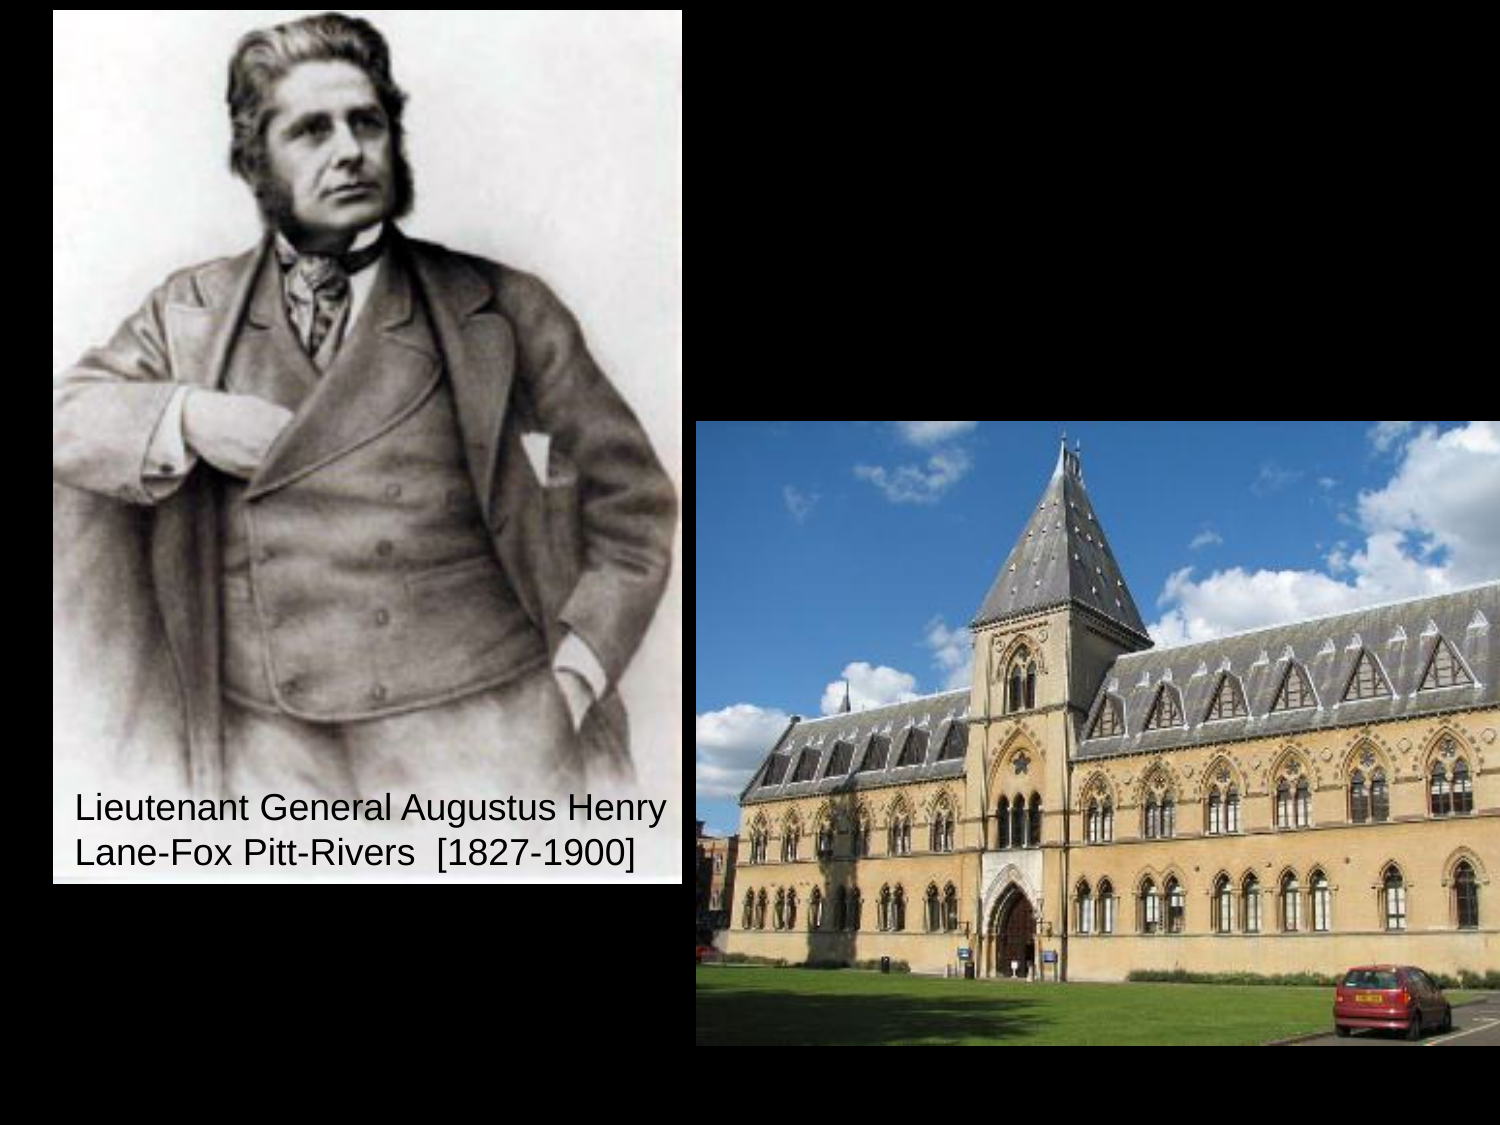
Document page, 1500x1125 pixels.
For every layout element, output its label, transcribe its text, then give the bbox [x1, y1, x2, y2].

picture [53, 10, 682, 884]
text_box Lieutenant General Augustus Henry Lane-Fox Pitt-Rivers [1827-1900] [59, 775, 692, 880]
picture [696, 421, 1500, 1047]
